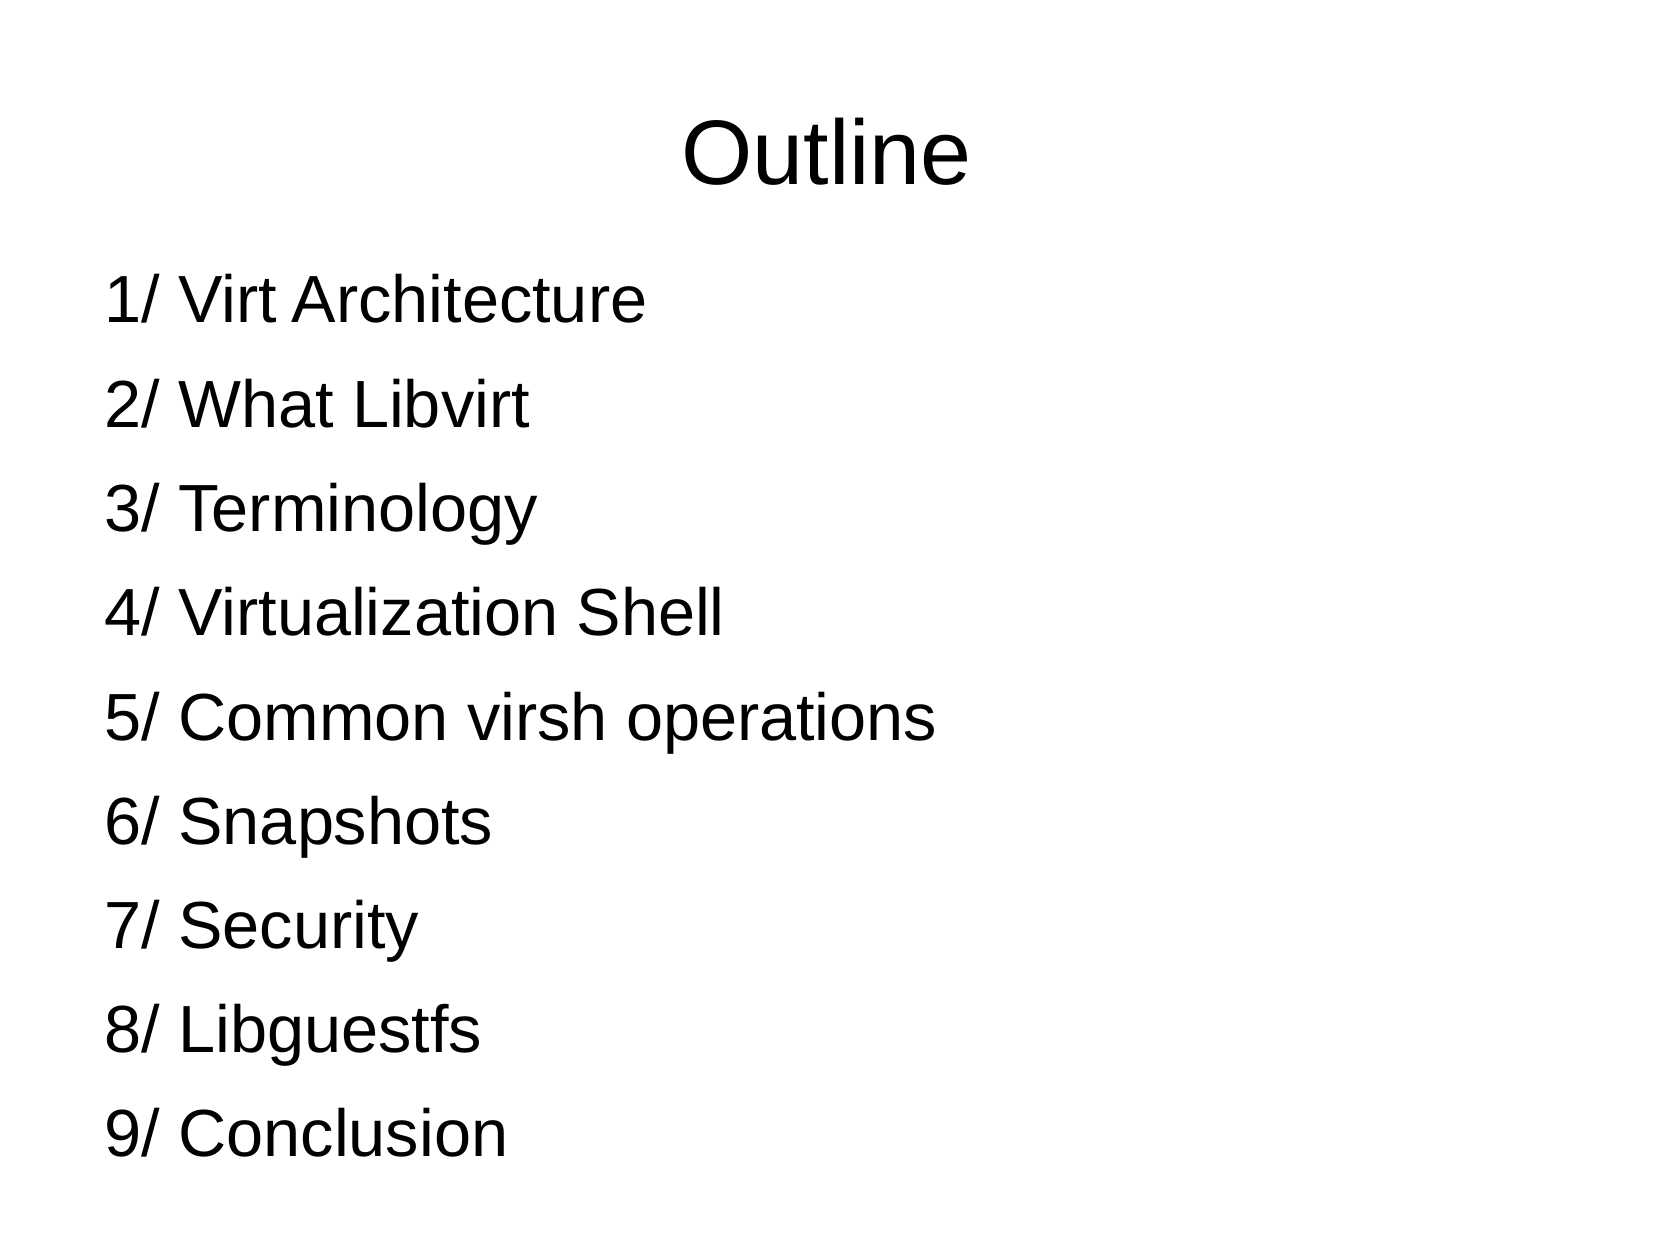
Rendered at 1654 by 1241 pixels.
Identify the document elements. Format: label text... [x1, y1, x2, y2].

title Outline [82, 49, 1571, 257]
list Virt Architecture What Libvirt Terminology Virtualization Shell Common virsh operations Snapshots Security Libguestfs Conclusion [86, 262, 1576, 1172]
